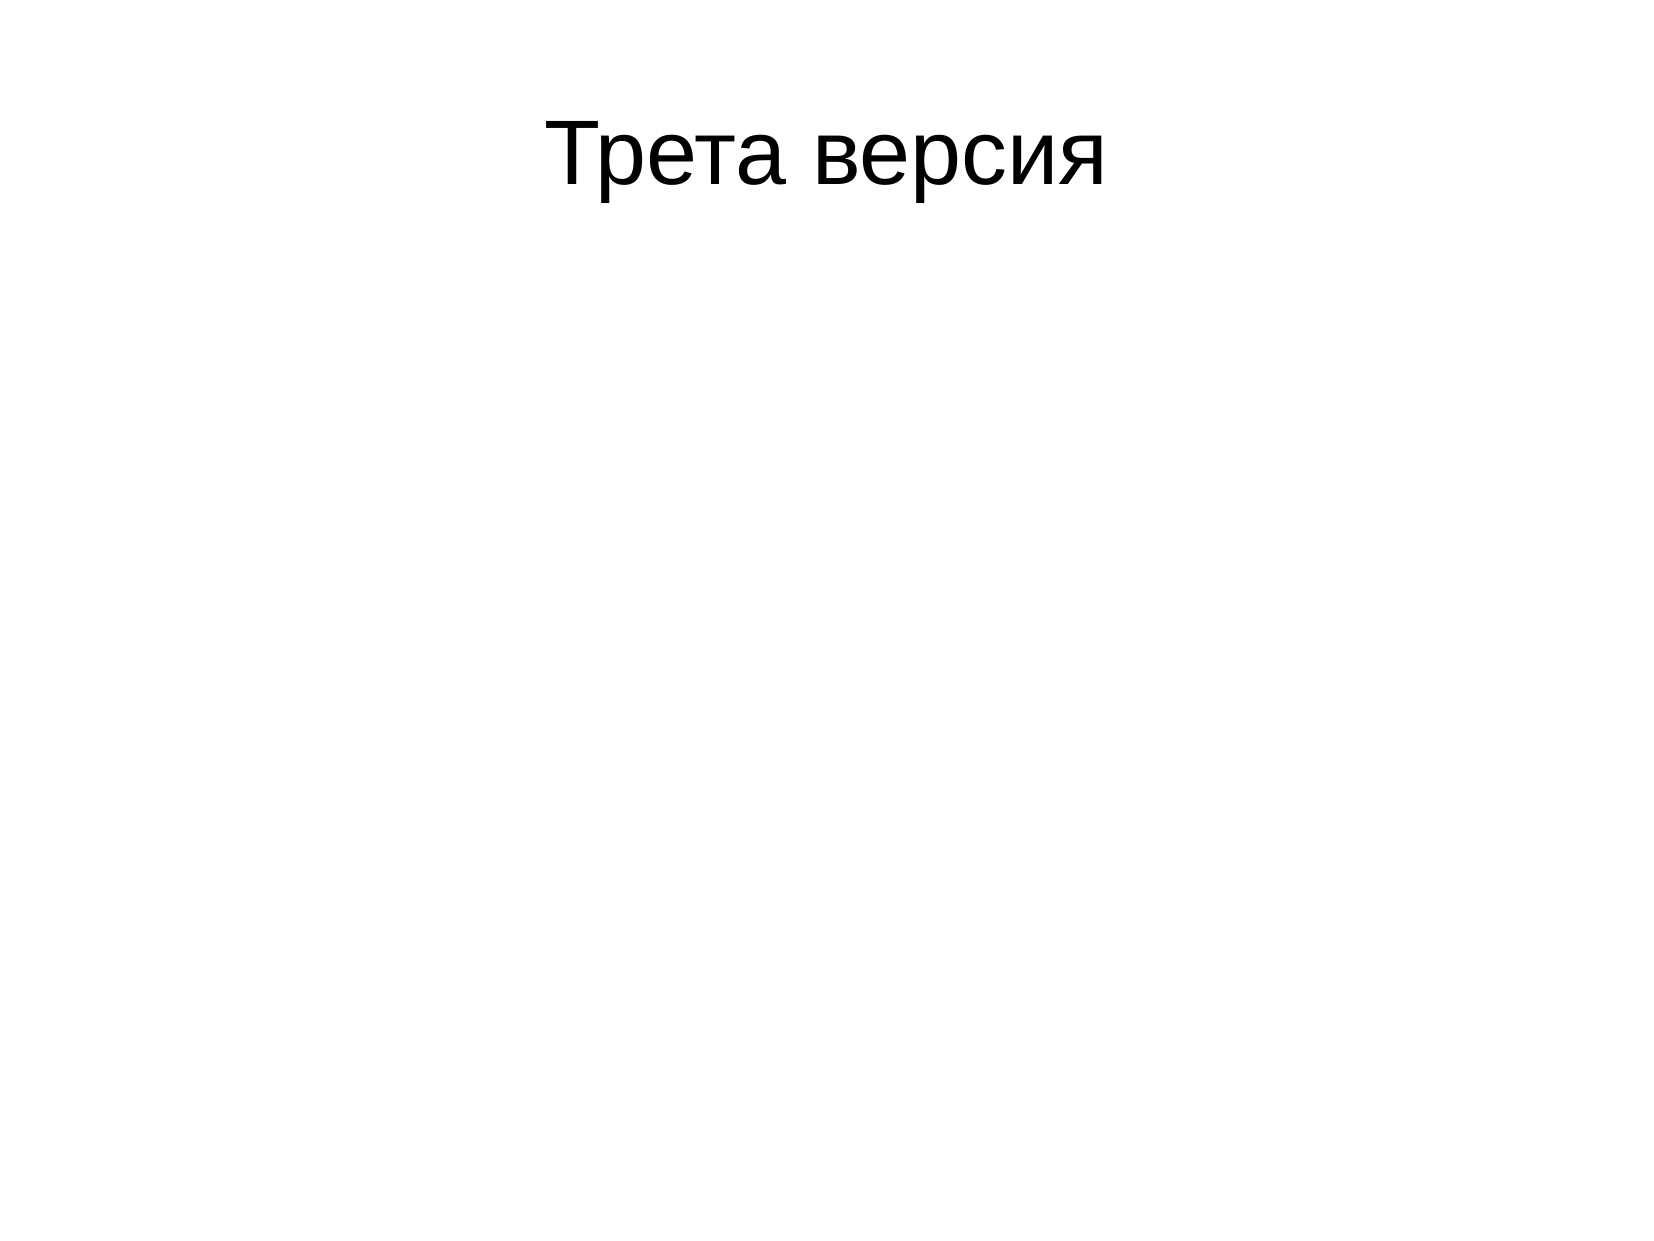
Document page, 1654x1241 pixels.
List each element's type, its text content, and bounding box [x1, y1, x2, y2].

title Трета версия [82, 49, 1571, 257]
